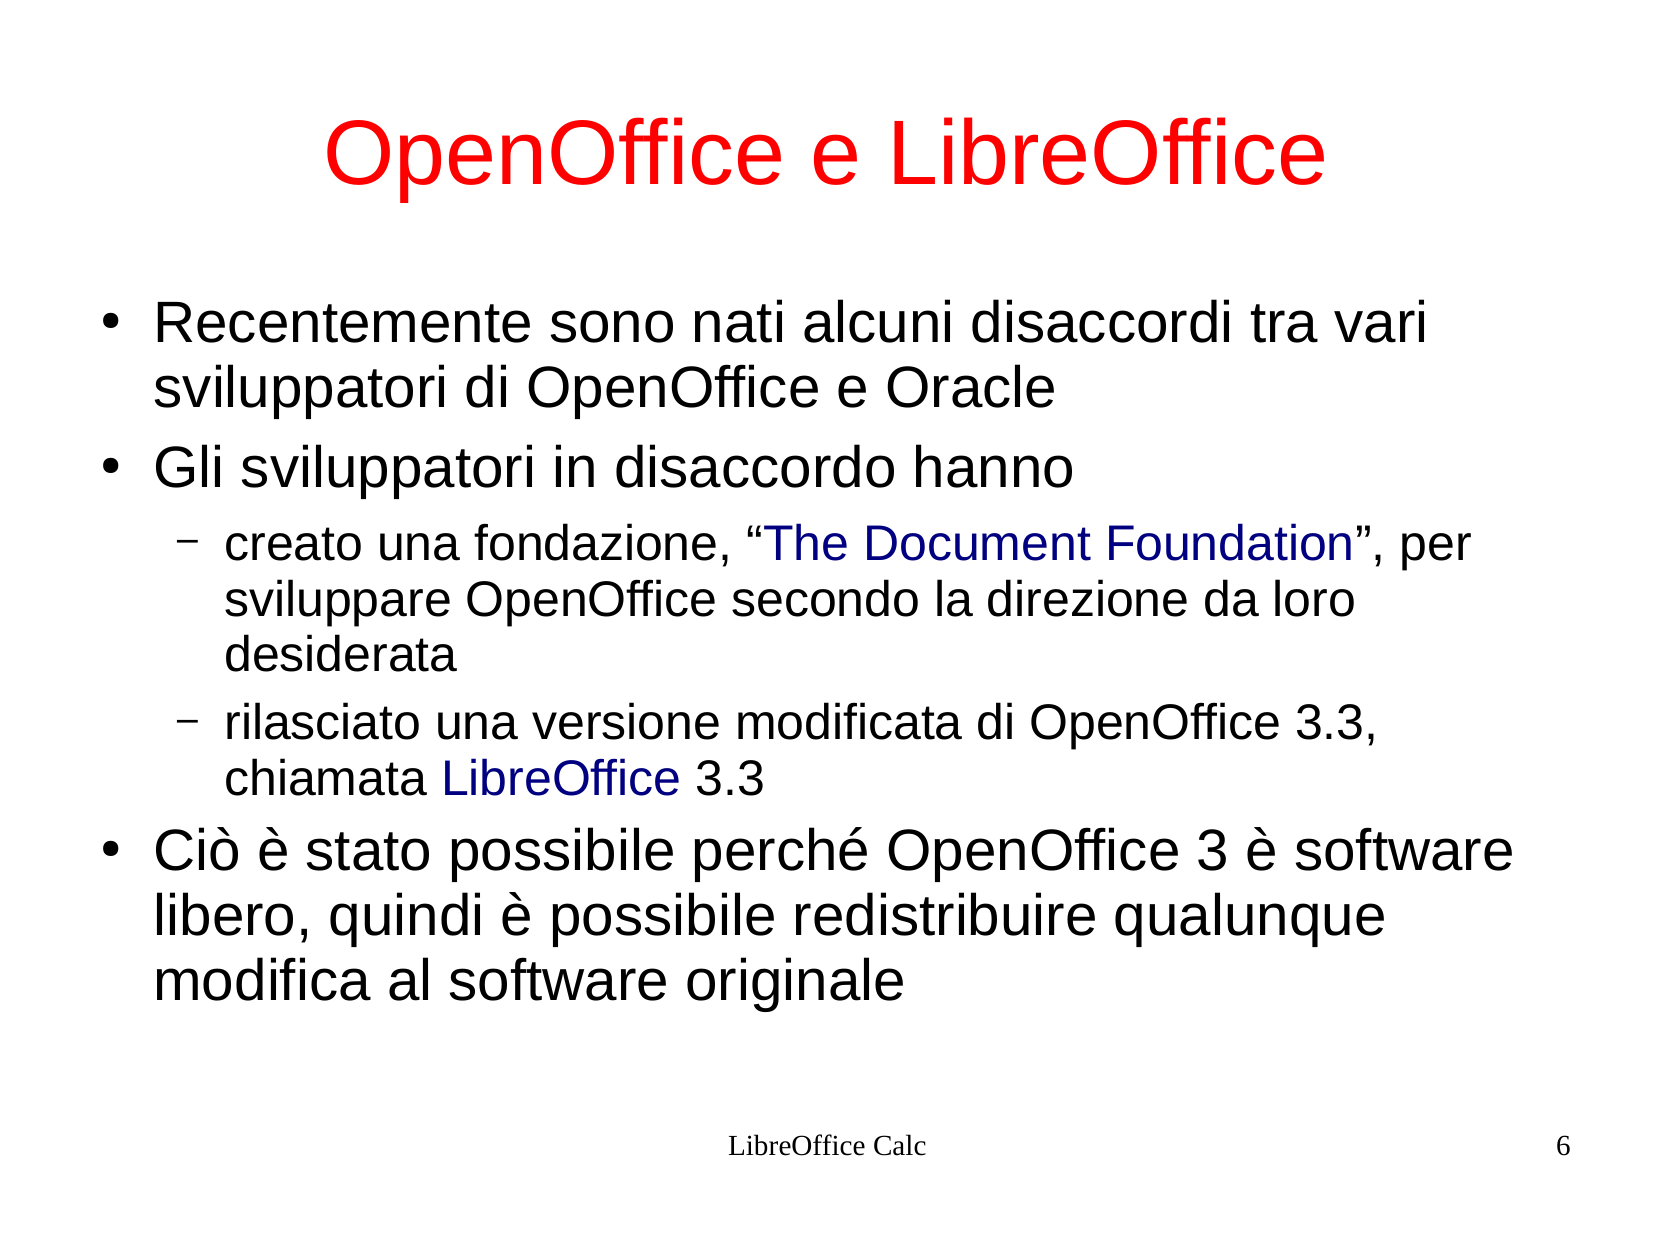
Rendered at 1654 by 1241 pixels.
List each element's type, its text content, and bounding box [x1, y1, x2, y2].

list Recentemente sono nati alcuni disaccordi tra vari sviluppatori di OpenOffice e Oracle Gli sviluppatori in disaccordo hanno creato una fondazione, “The Document Foundation”, per sviluppare OpenOffice secondo la direzione da loro desiderata rilasciato una versione modificata di OpenOffice 3.3, chiamata LibreOffice 3.3 Ciò è stato possibile perché OpenOffice 3 è software libero, quindi è possibile redistribuire qualunque modifica al software originale [82, 290, 1571, 1109]
title OpenOffice e LibreOffice [82, 49, 1571, 257]
